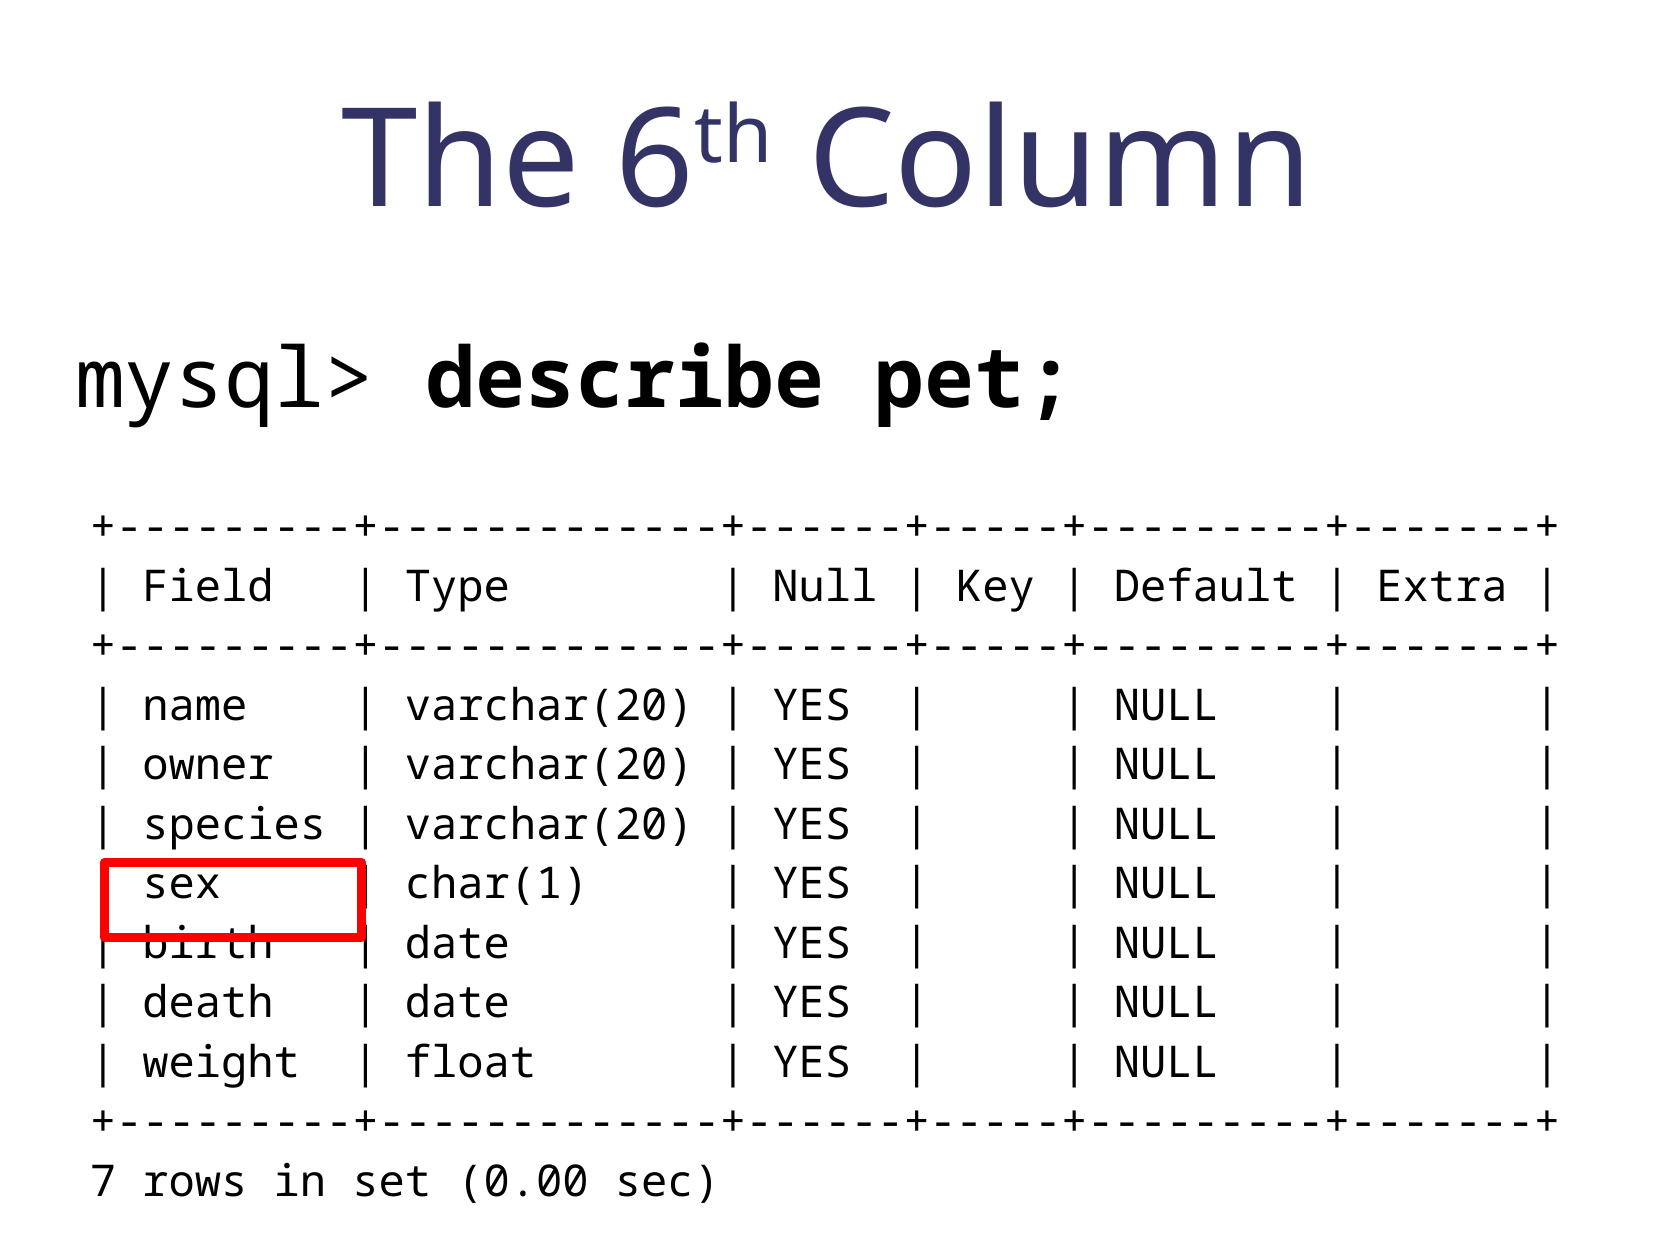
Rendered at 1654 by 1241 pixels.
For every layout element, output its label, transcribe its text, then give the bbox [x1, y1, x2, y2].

subtitle mysql> describe pet; [75, 337, 1564, 487]
title The 6th Column [0, 56, 1654, 250]
text_box +---------+-------------+------+-----+---------+-------+ | Field | Type | Null | Key | Default | Extra | +---------+-------------+------+-----+---------+-------+ | name | varchar(20) | YES | | NULL | | | owner | varchar(20) | YES | | NULL | | | species | varchar(20) | YES | | NULL | | | sex | char(1) | YES | | NULL | | | birth | date | YES | | NULL | | | death | date | YES | | NULL | | | weight | float | YES | | NULL | | +---------+-------------+------+-----+---------+-------+ 7 rows in set (0.00 sec) [75, 487, 1613, 1079]
